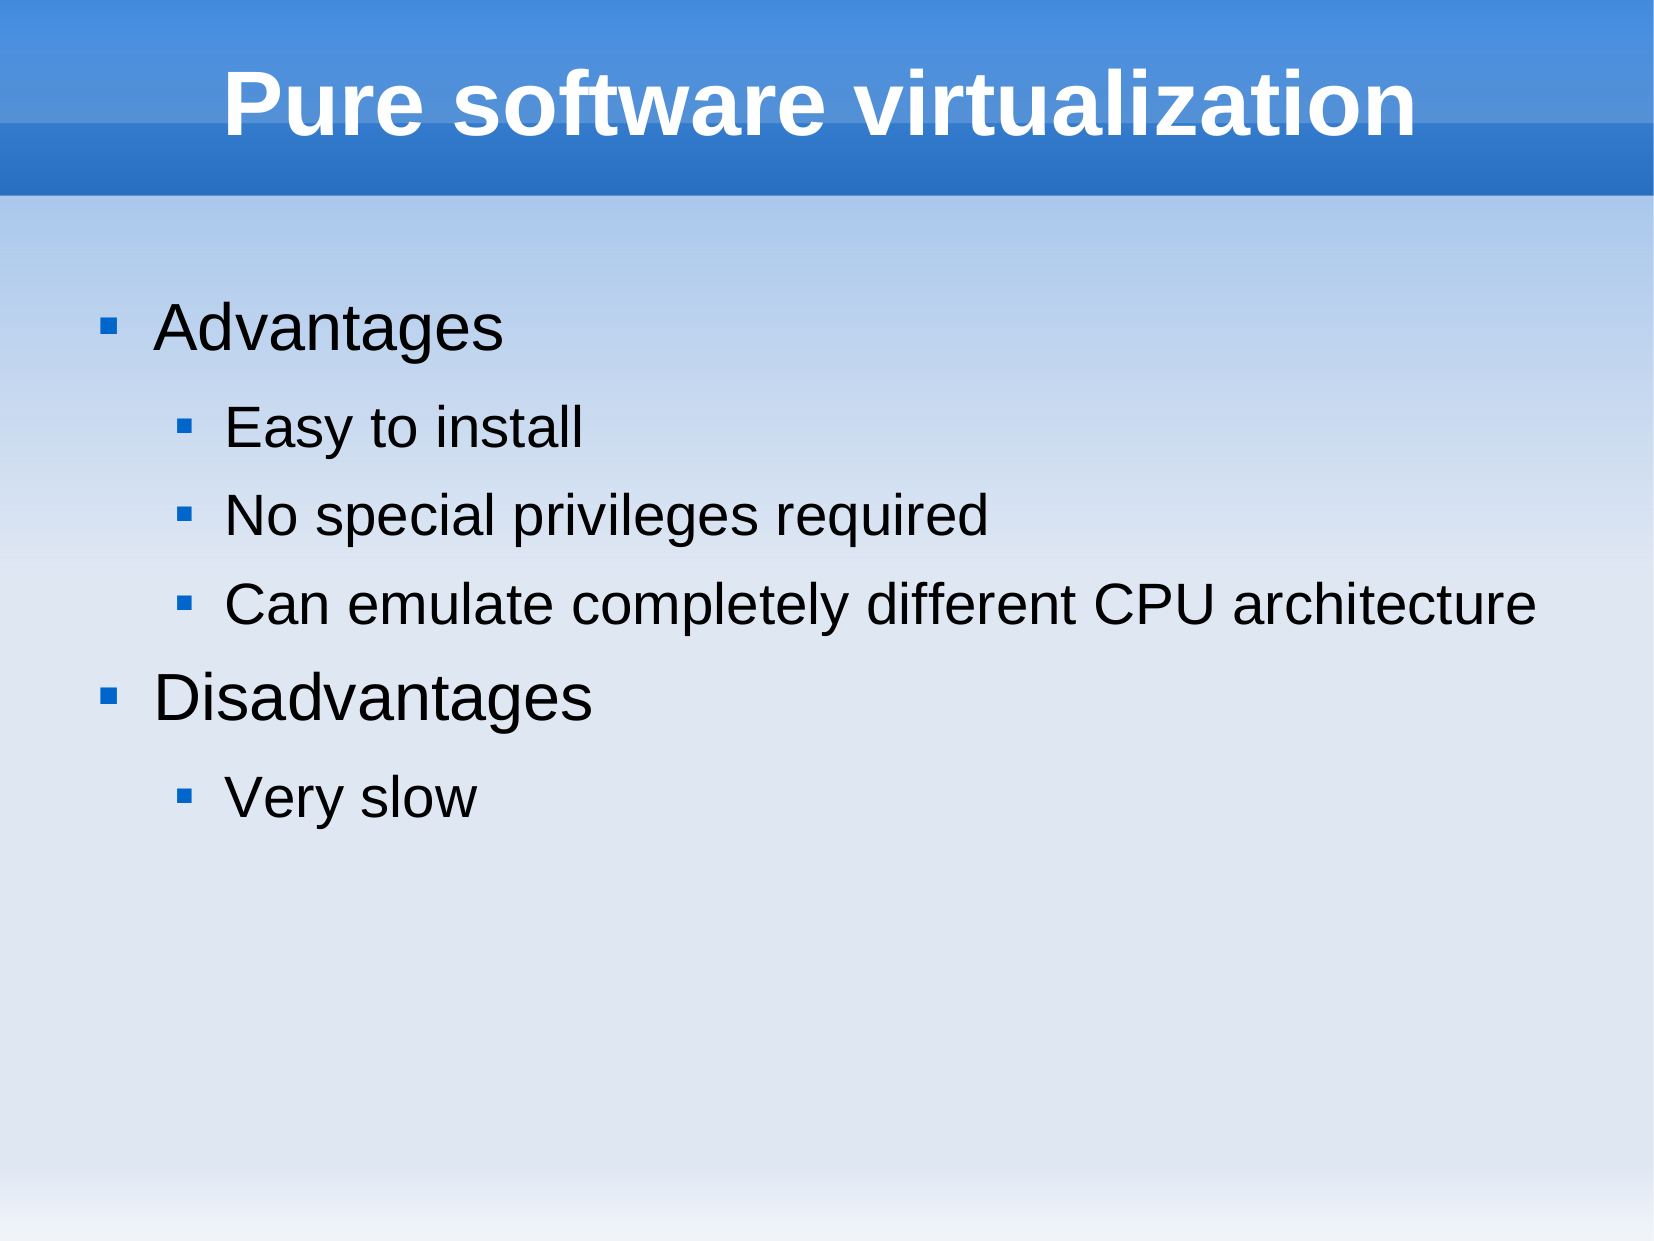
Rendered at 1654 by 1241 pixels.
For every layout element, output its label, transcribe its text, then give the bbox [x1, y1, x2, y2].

title Pure software virtualization [76, 7, 1565, 200]
list Advantages Easy to install No special privileges required Can emulate completely different CPU architecture Disadvantages Very slow [82, 290, 1571, 1094]
picture [0, 0, 1654, 1241]
